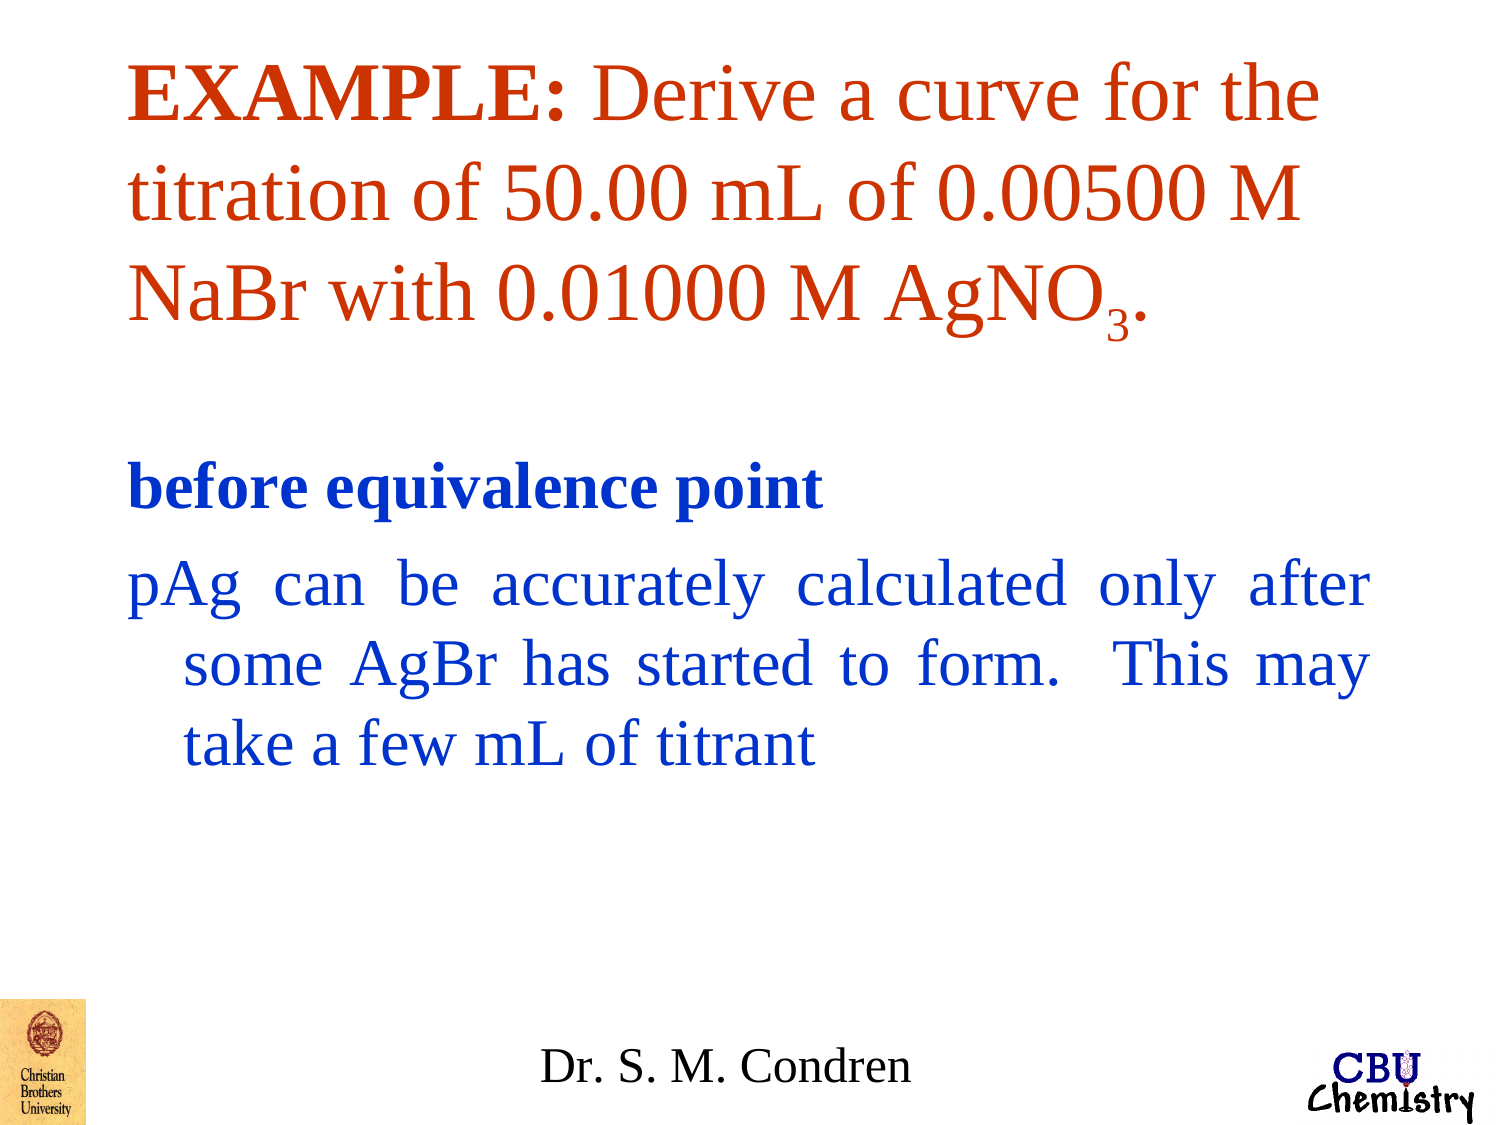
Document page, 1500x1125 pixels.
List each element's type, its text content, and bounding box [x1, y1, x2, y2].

title EXAMPLE: Derive a curve for the titration of 50.00 mL of 0.00500 M NaBr with 0.01000 M AgNO3. [112, 29, 1388, 337]
list before equivalence point pAg can be accurately calculated only after some AgBr has started to form. This may take a few mL of titrant [112, 337, 1388, 1013]
